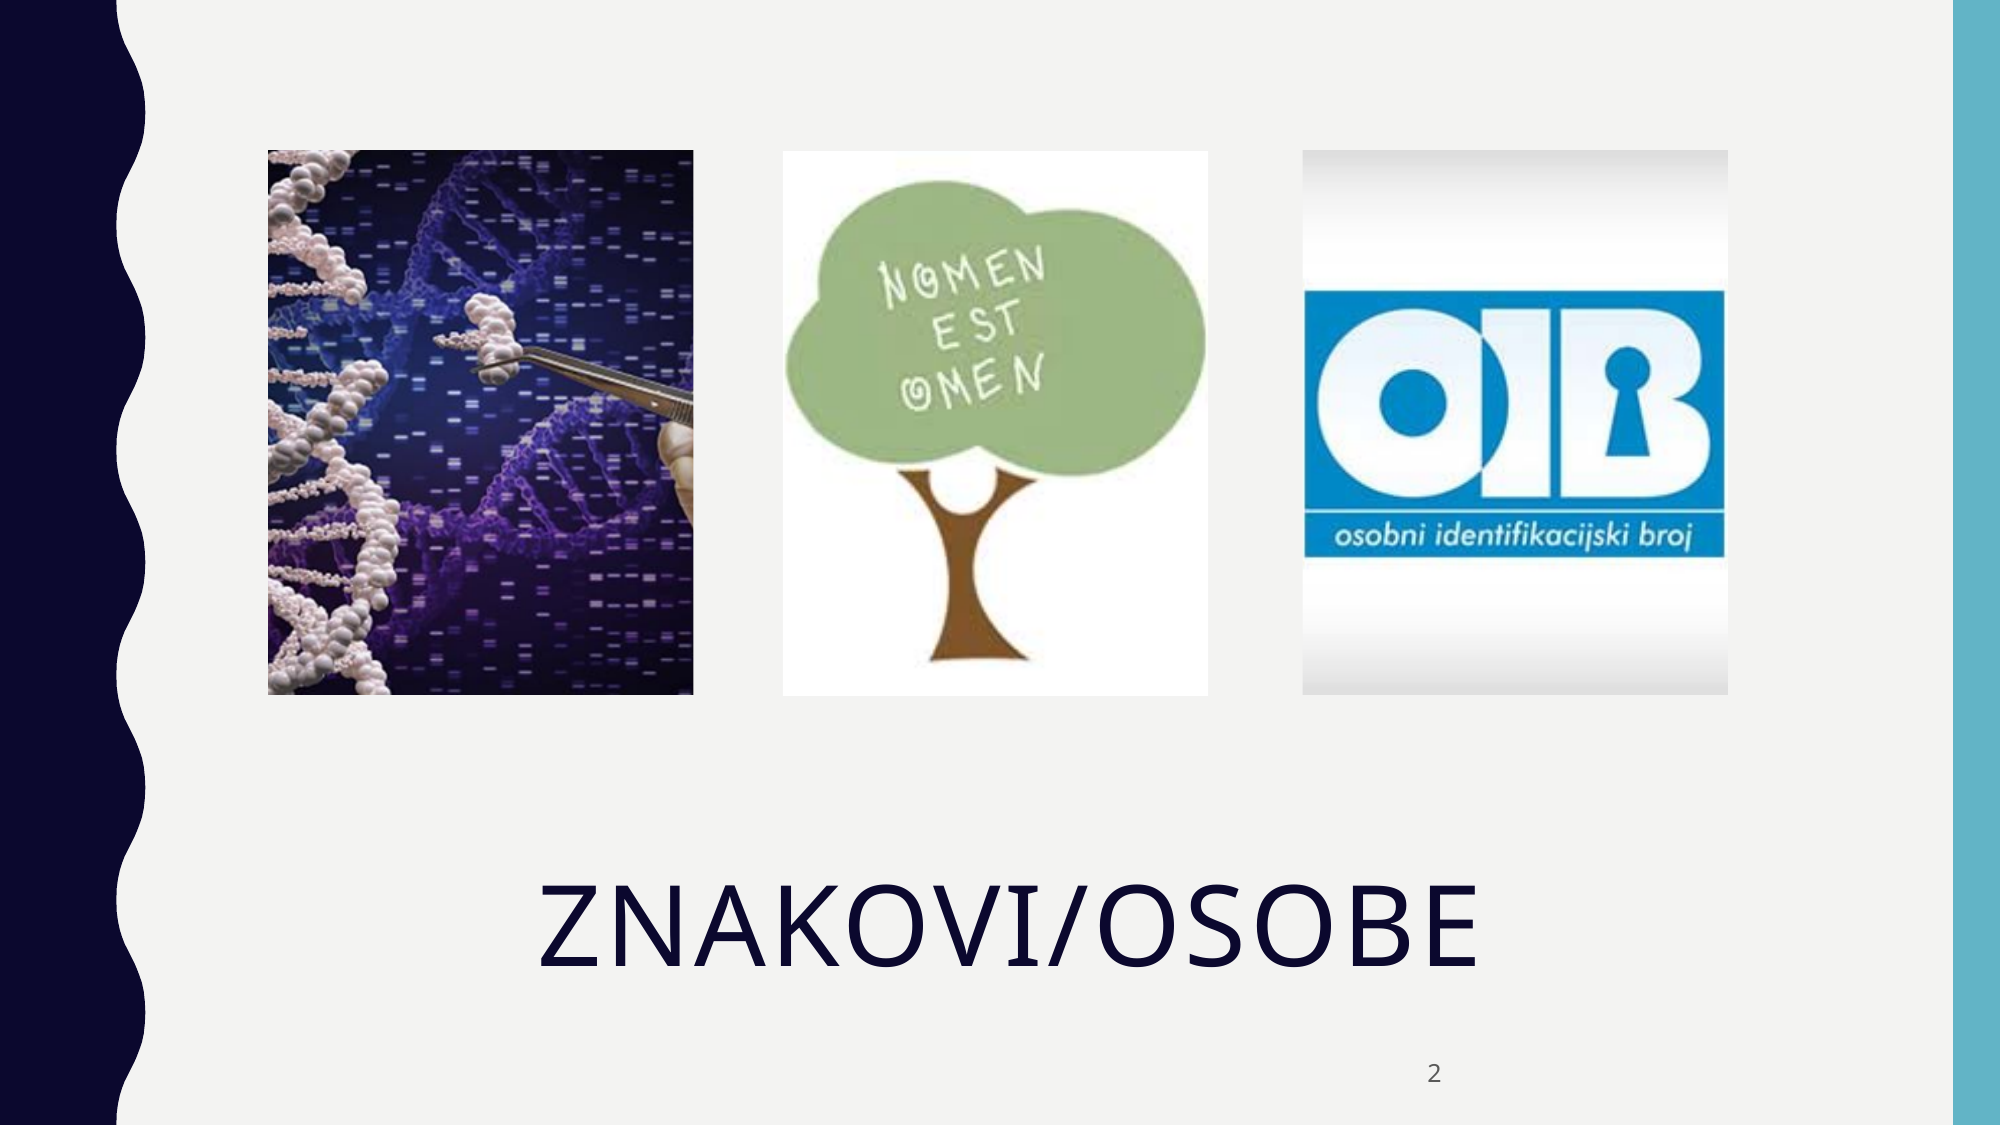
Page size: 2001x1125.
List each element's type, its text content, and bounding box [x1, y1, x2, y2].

picture [268, 150, 694, 695]
text_box [1412, 1045, 1876, 1103]
picture [1302, 150, 1728, 695]
picture [782, 151, 1209, 696]
title Znakovi/osobe [192, 862, 1863, 1107]
